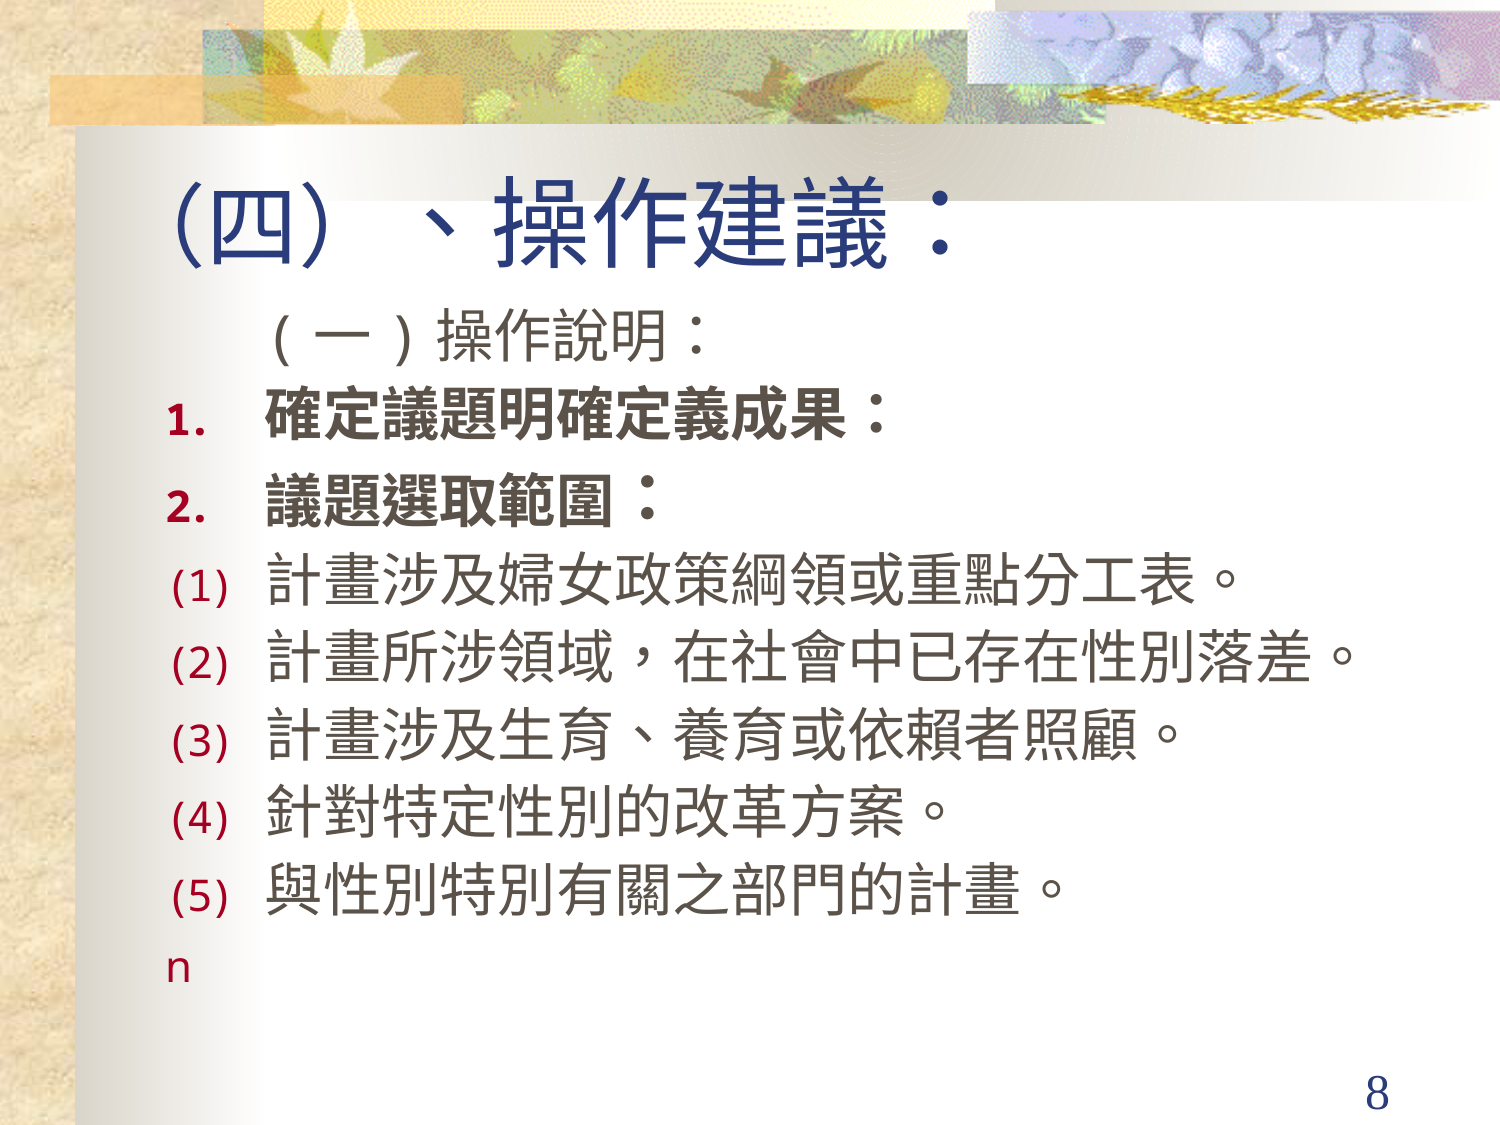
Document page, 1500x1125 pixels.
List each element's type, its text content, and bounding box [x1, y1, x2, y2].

list (一)操作說明： 確定議題明確定義成果： 議題選取範圍： 計畫涉及婦女政策綱領或重點分工表。 計畫所涉領域，在社會中已存在性別落差。 計畫涉及生育、養育或依賴者照顧。 針對特定性別的改革方案。 與性別特別有關之部門的計畫。 [150, 299, 1426, 976]
text_box [1350, 1052, 1500, 1125]
title （四）、操作建議： [99, 99, 1463, 288]
